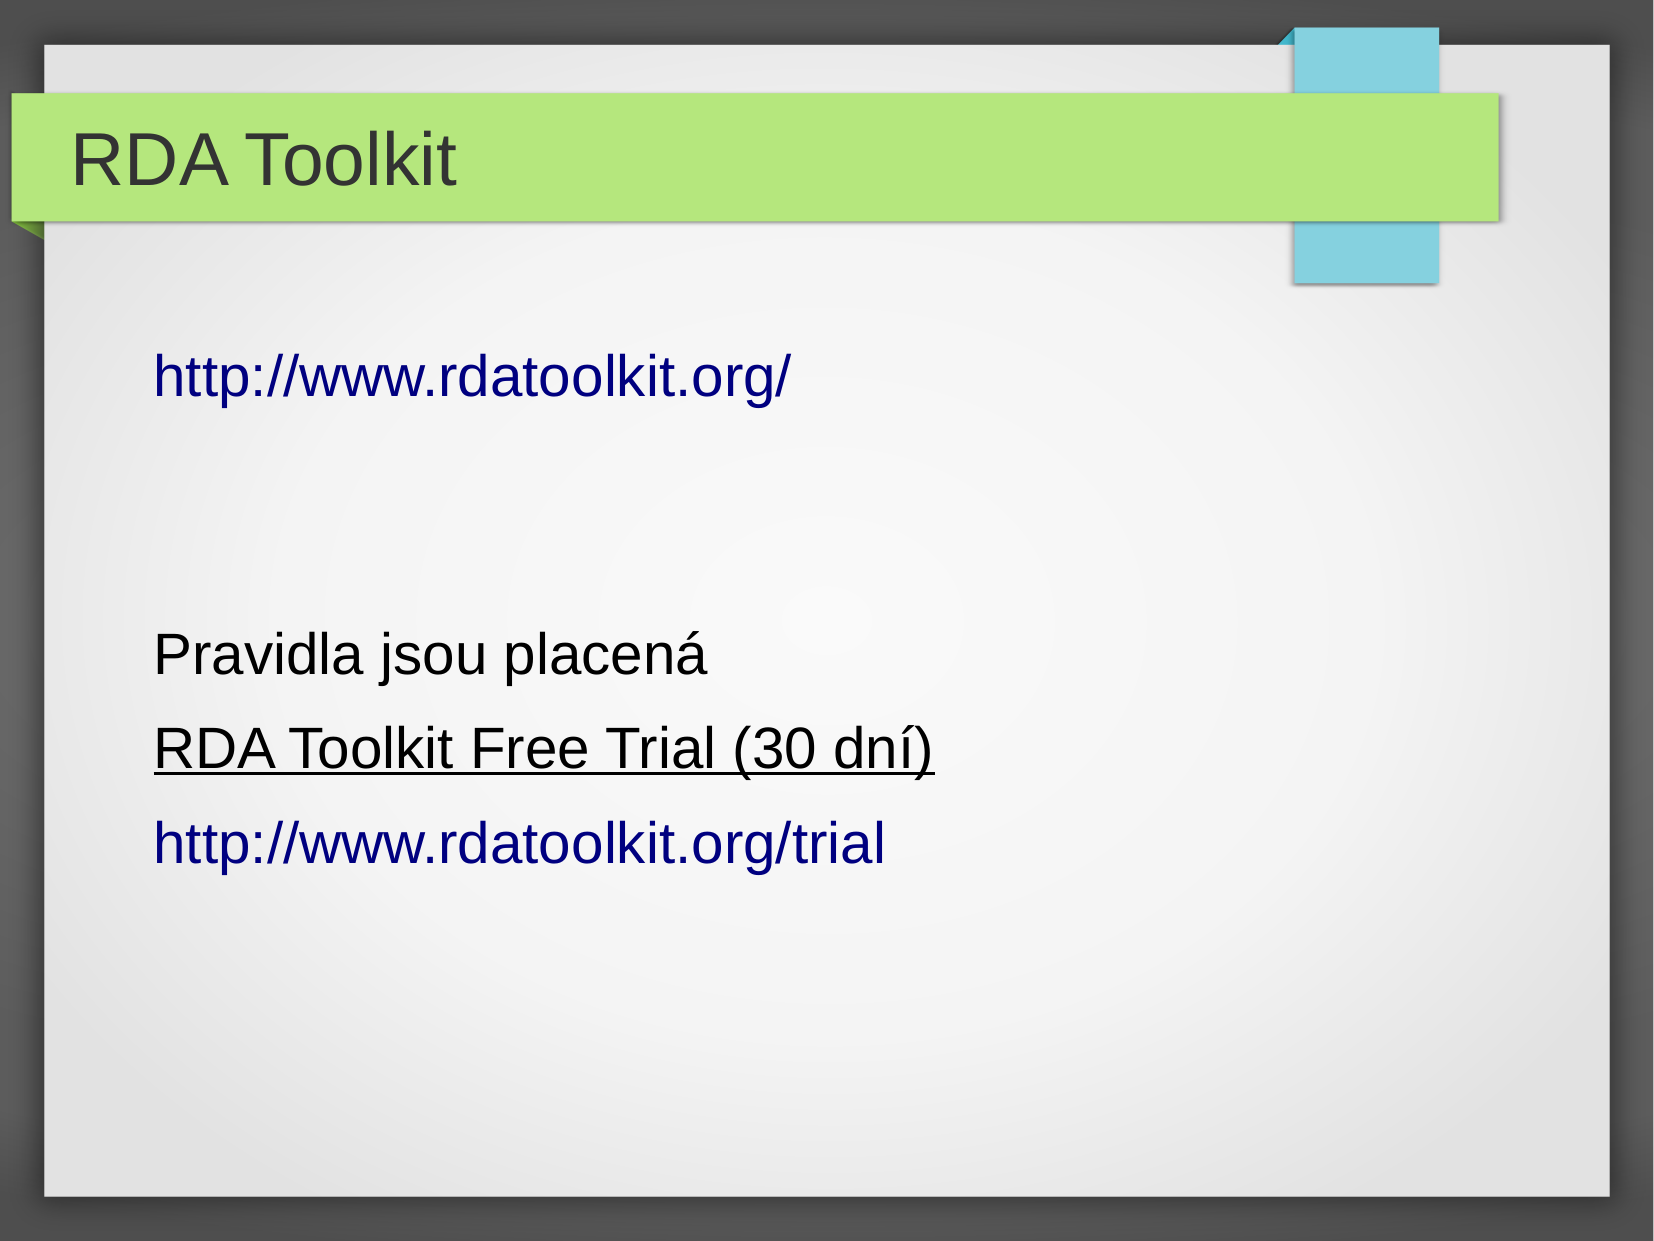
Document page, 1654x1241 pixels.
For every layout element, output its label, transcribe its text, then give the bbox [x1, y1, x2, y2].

picture [0, 0, 1654, 1241]
list http://www.rdatoolkit.org/ Pravidla jsou placená RDA Toolkit Free Trial (30 dní) http://www.rdatoolkit.org/trial [82, 343, 1538, 1063]
title RDA Toolkit [70, 106, 1229, 213]
